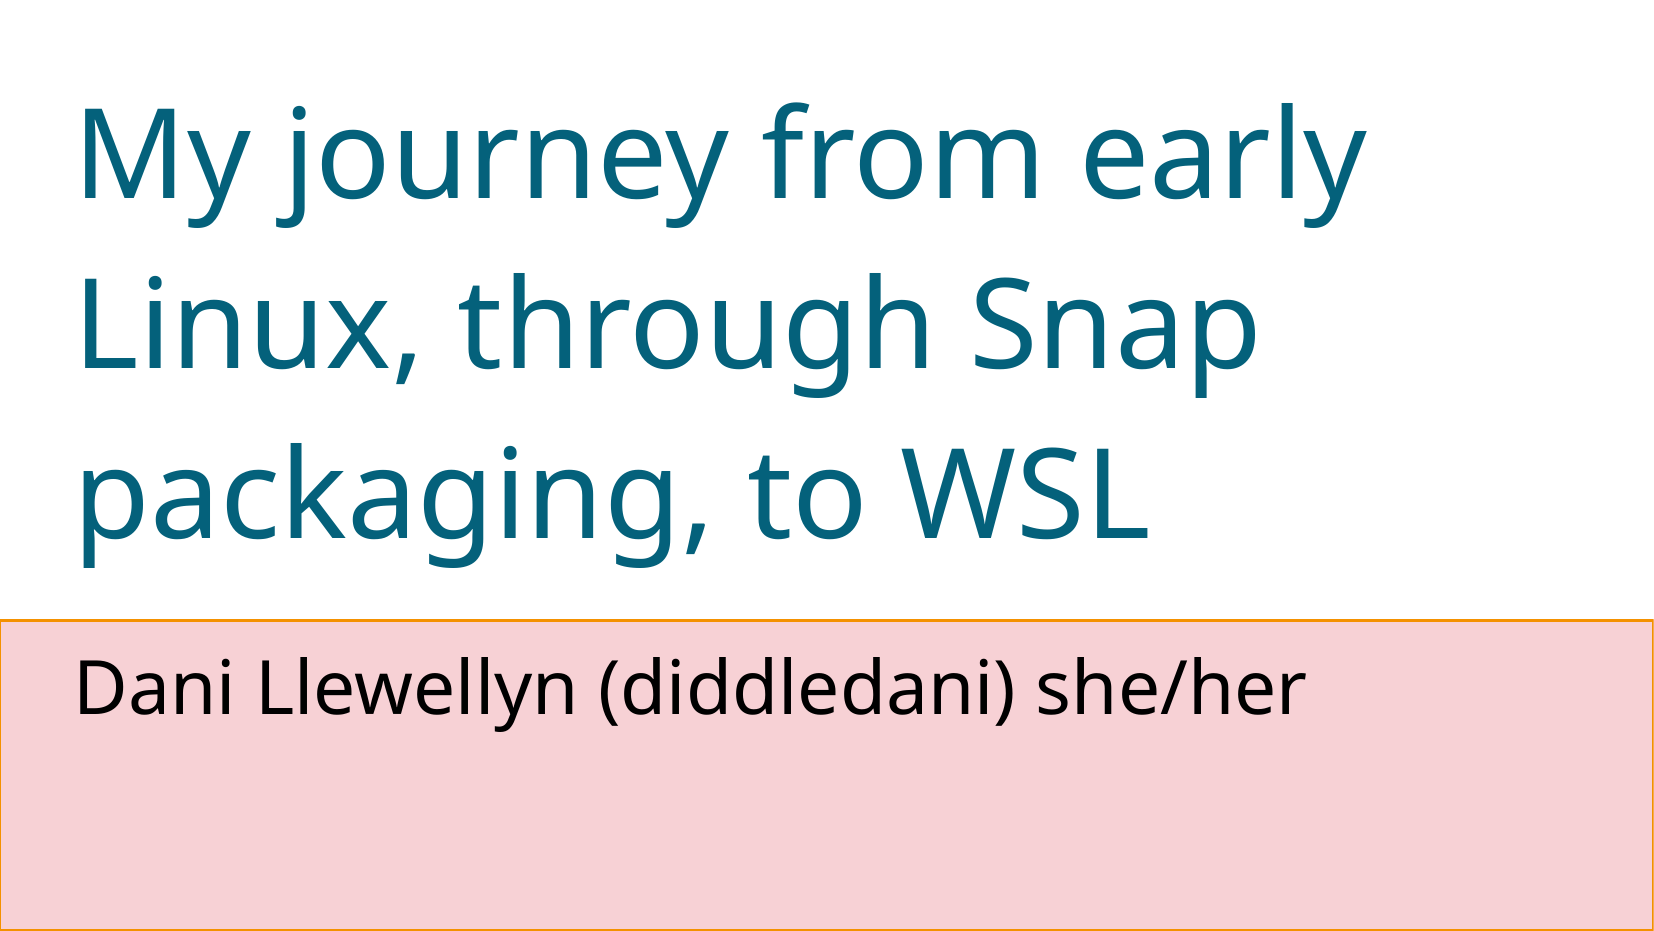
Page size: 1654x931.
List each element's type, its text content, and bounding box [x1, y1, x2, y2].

text_box Dani Llewellyn (diddledani) she/her [73, 634, 1551, 827]
title My journey from early Linux, through Snap packaging, to WSL [73, 44, 1551, 576]
